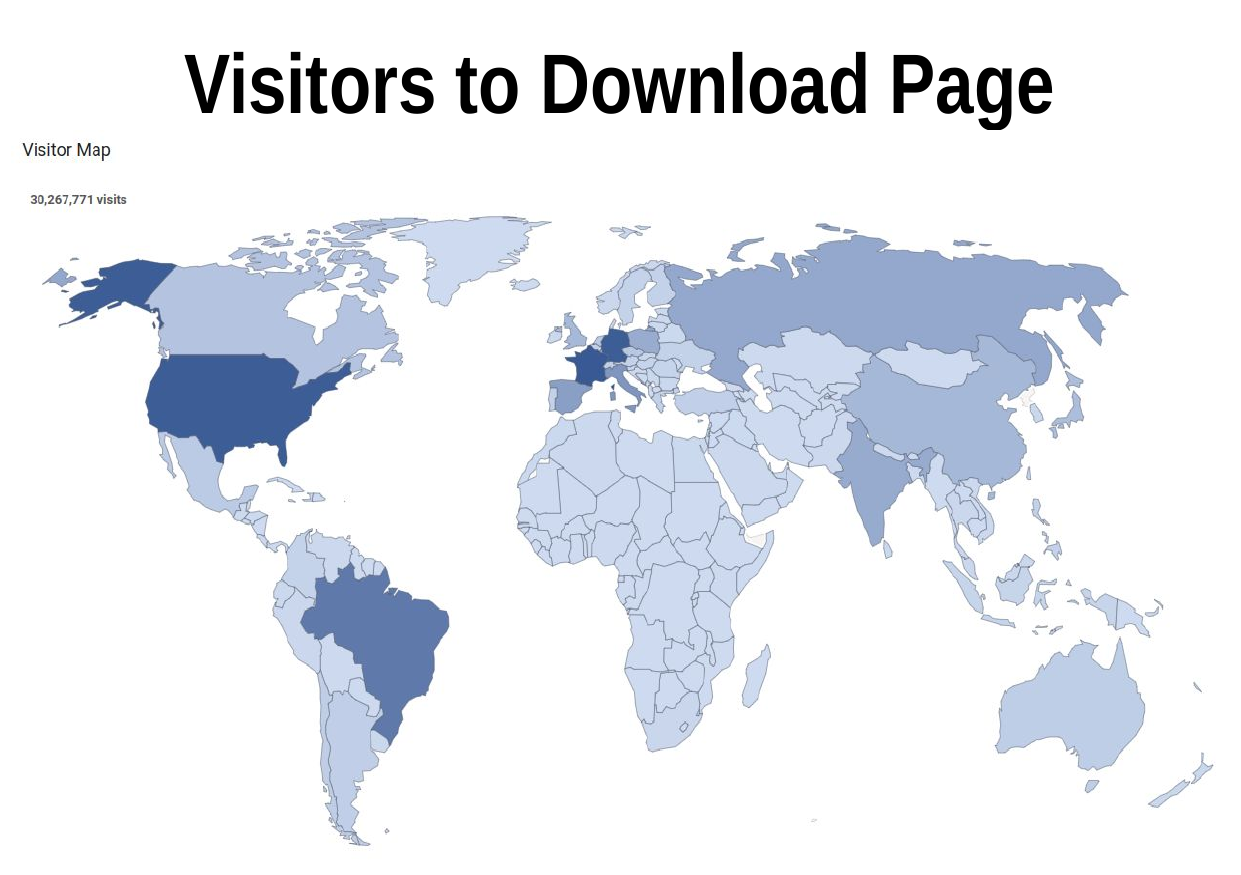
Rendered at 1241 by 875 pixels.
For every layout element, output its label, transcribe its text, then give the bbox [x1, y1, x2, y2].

picture [11, 130, 1229, 863]
title Visitors to Download Page [11, 12, 1229, 130]
